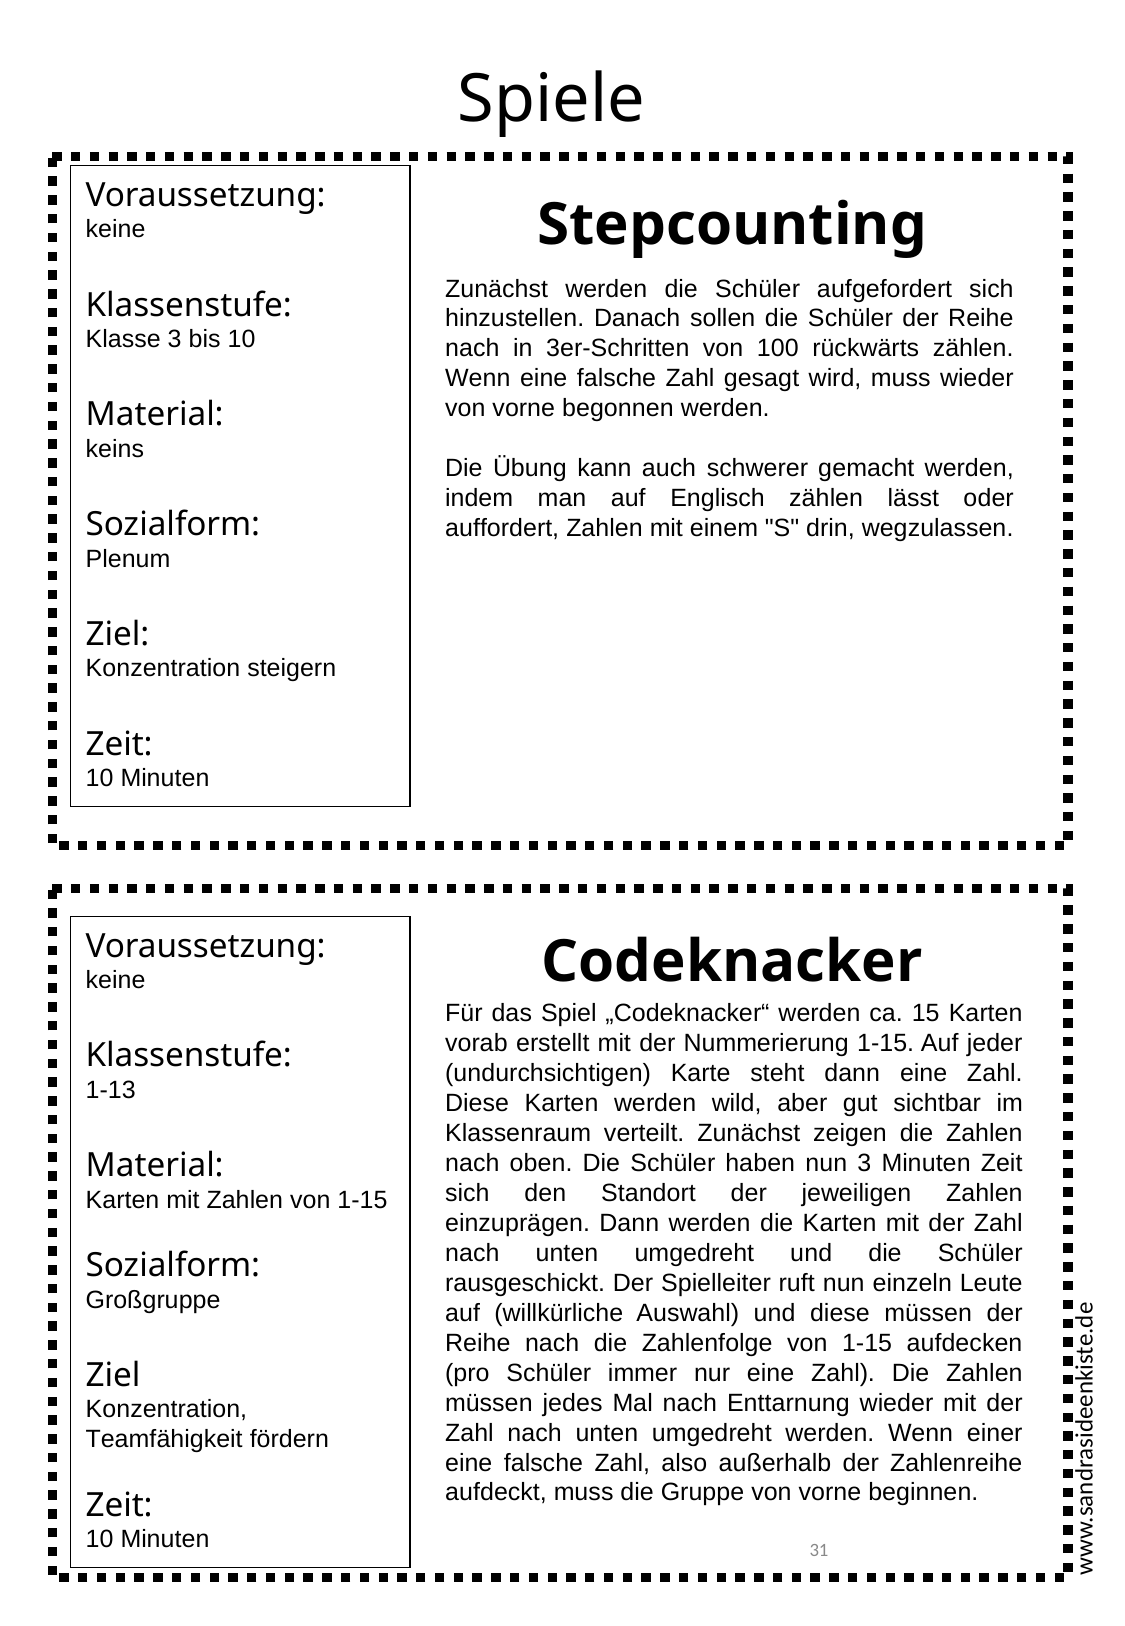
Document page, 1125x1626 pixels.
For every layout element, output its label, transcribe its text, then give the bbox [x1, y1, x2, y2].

text_box Zunächst werden die Schüler aufgefordert sich hinzustellen. Danach sollen die Schüler der Reihe nach in 3er-Schritten von 100 rückwärts zählen. Wenn eine falsche Zahl gesagt wird, muss wieder von vorne begonnen werden. Die Übung kann auch schwerer gemacht werden, indem man auf Englisch zählen lässt oder auffordert, Zahlen mit einem "S" drin, wegzulassen. [430, 264, 1039, 553]
text_box Codeknacker [410, 915, 1055, 1002]
text_box Voraussetzung: keine Klassenstufe: 1-13 Material: Karten mit Zahlen von 1-15 Sozialform: Großgruppe Ziel Konzentration, Teamfähigkeit fördern Zeit: 10 Minuten [70, 916, 411, 1568]
text_box Stepcounting [410, 178, 1055, 265]
text_box Voraussetzung: keine Klassenstufe: Klasse 3 bis 10 Material: keins Sozialform: Plenum Ziel: Konzentration steigern Zeit: 10 Minuten [70, 165, 411, 807]
text_box www.sandrasideenkiste.de [1059, 1074, 1106, 1591]
text_box Spiele [52, 47, 1069, 144]
text_box Für das Spiel „Codeknacker“ werden ca. 15 Karten vorab erstellt mit der Nummerierung 1-15. Auf jeder (undurchsichtigen) Karte steht dann eine Zahl. Diese Karten werden wild, aber gut sichtbar im Klassenraum verteilt. Zunächst zeigen die Zahlen nach oben. Die Schüler haben nun 3 Minuten Zeit sich den Standort der jeweiligen Zahlen einzuprägen. Dann werden die Karten mit der Zahl nach unten umgedreht und die Schüler rausgeschickt. Der Spielleiter ruft nun einzeln Leute auf (willkürliche Auswahl) und diese müssen der Reihe nach die Zahlenfolge von 1-15 aufdecken (pro Schüler immer nur eine Zahl). Die Zahlen müssen jedes Mal nach Enttarnung wieder mit der Zahl nach unten umgedreht werden. Wenn einer eine falsche Zahl, also außerhalb der Zahlenreihe aufdeckt, muss die Gruppe von vorne beginnen. [430, 989, 1039, 1520]
text_box [794, 1506, 1048, 1593]
